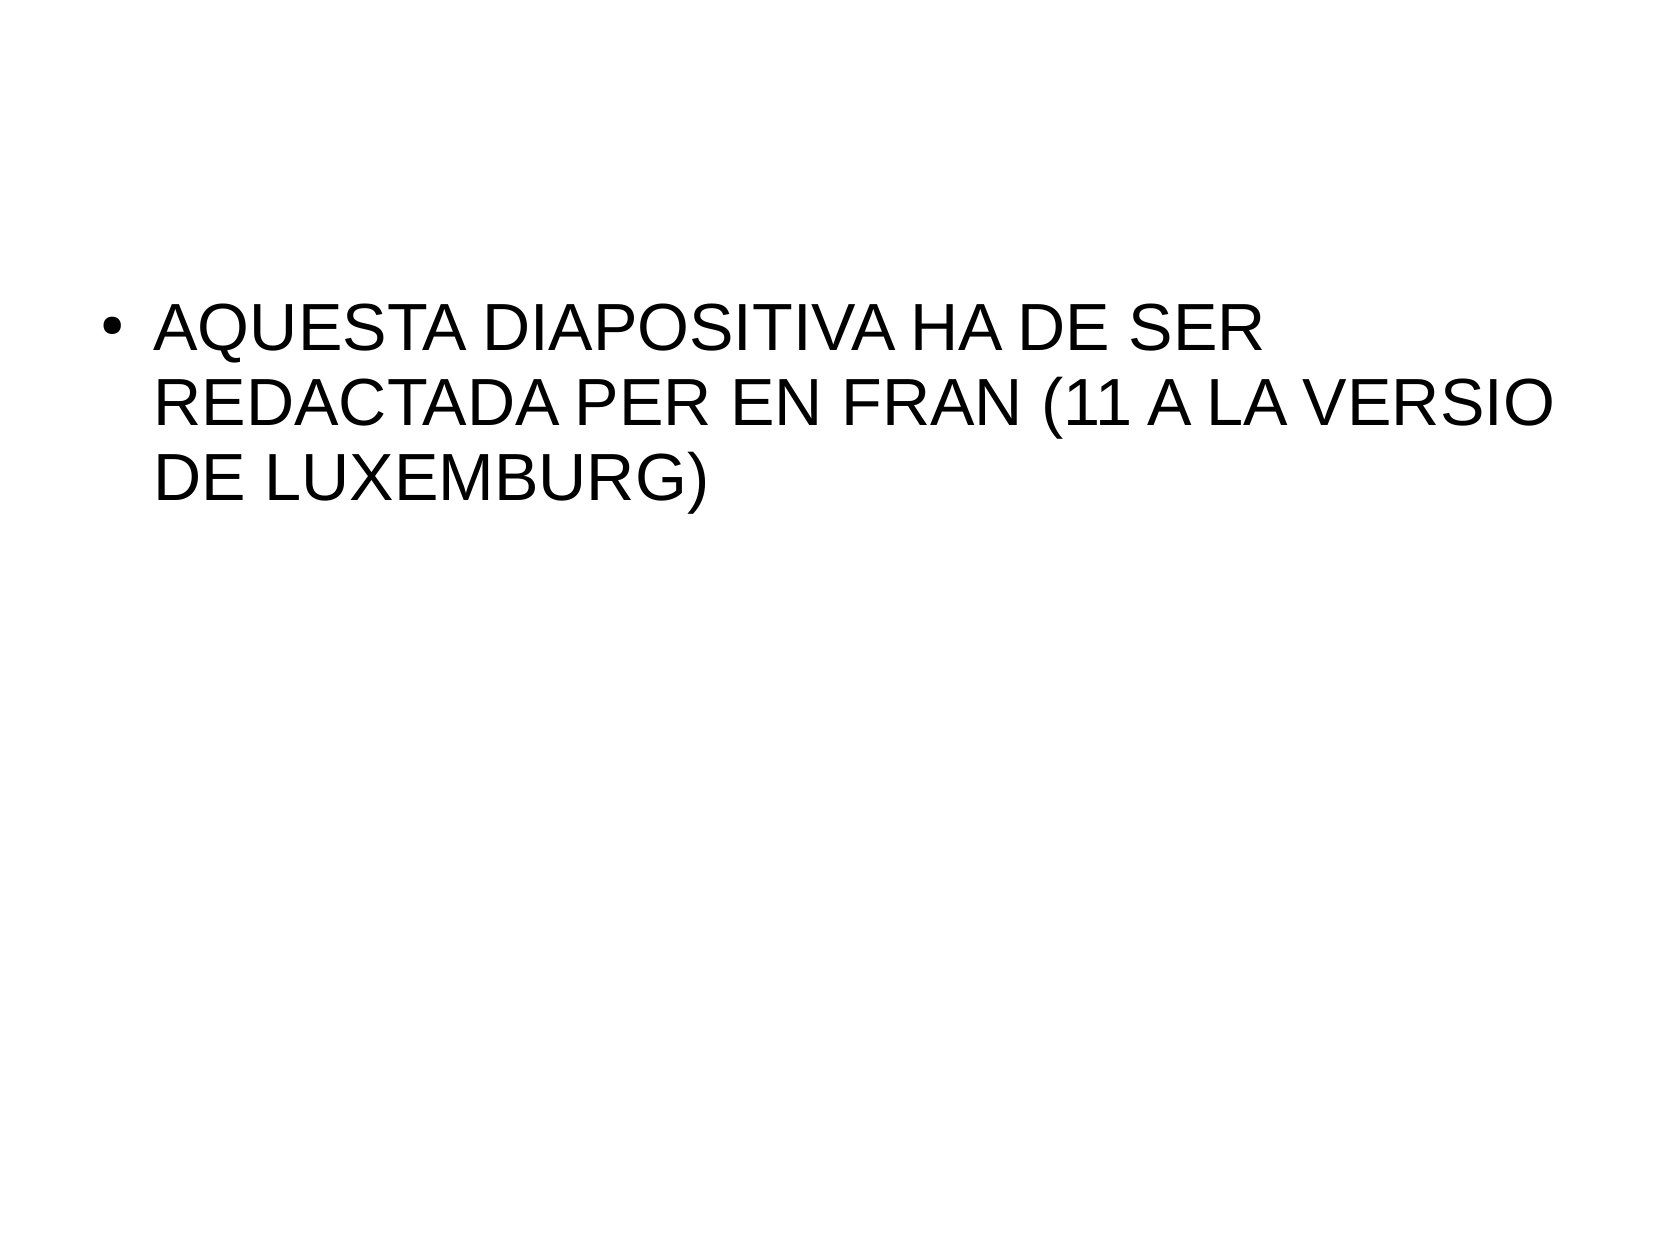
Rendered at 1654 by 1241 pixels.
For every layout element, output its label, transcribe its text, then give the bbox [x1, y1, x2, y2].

list AQUESTA DIAPOSITIVA HA DE SER REDACTADA PER EN FRAN (11 A LA VERSIO DE LUXEMBURG) [82, 290, 1571, 1094]
